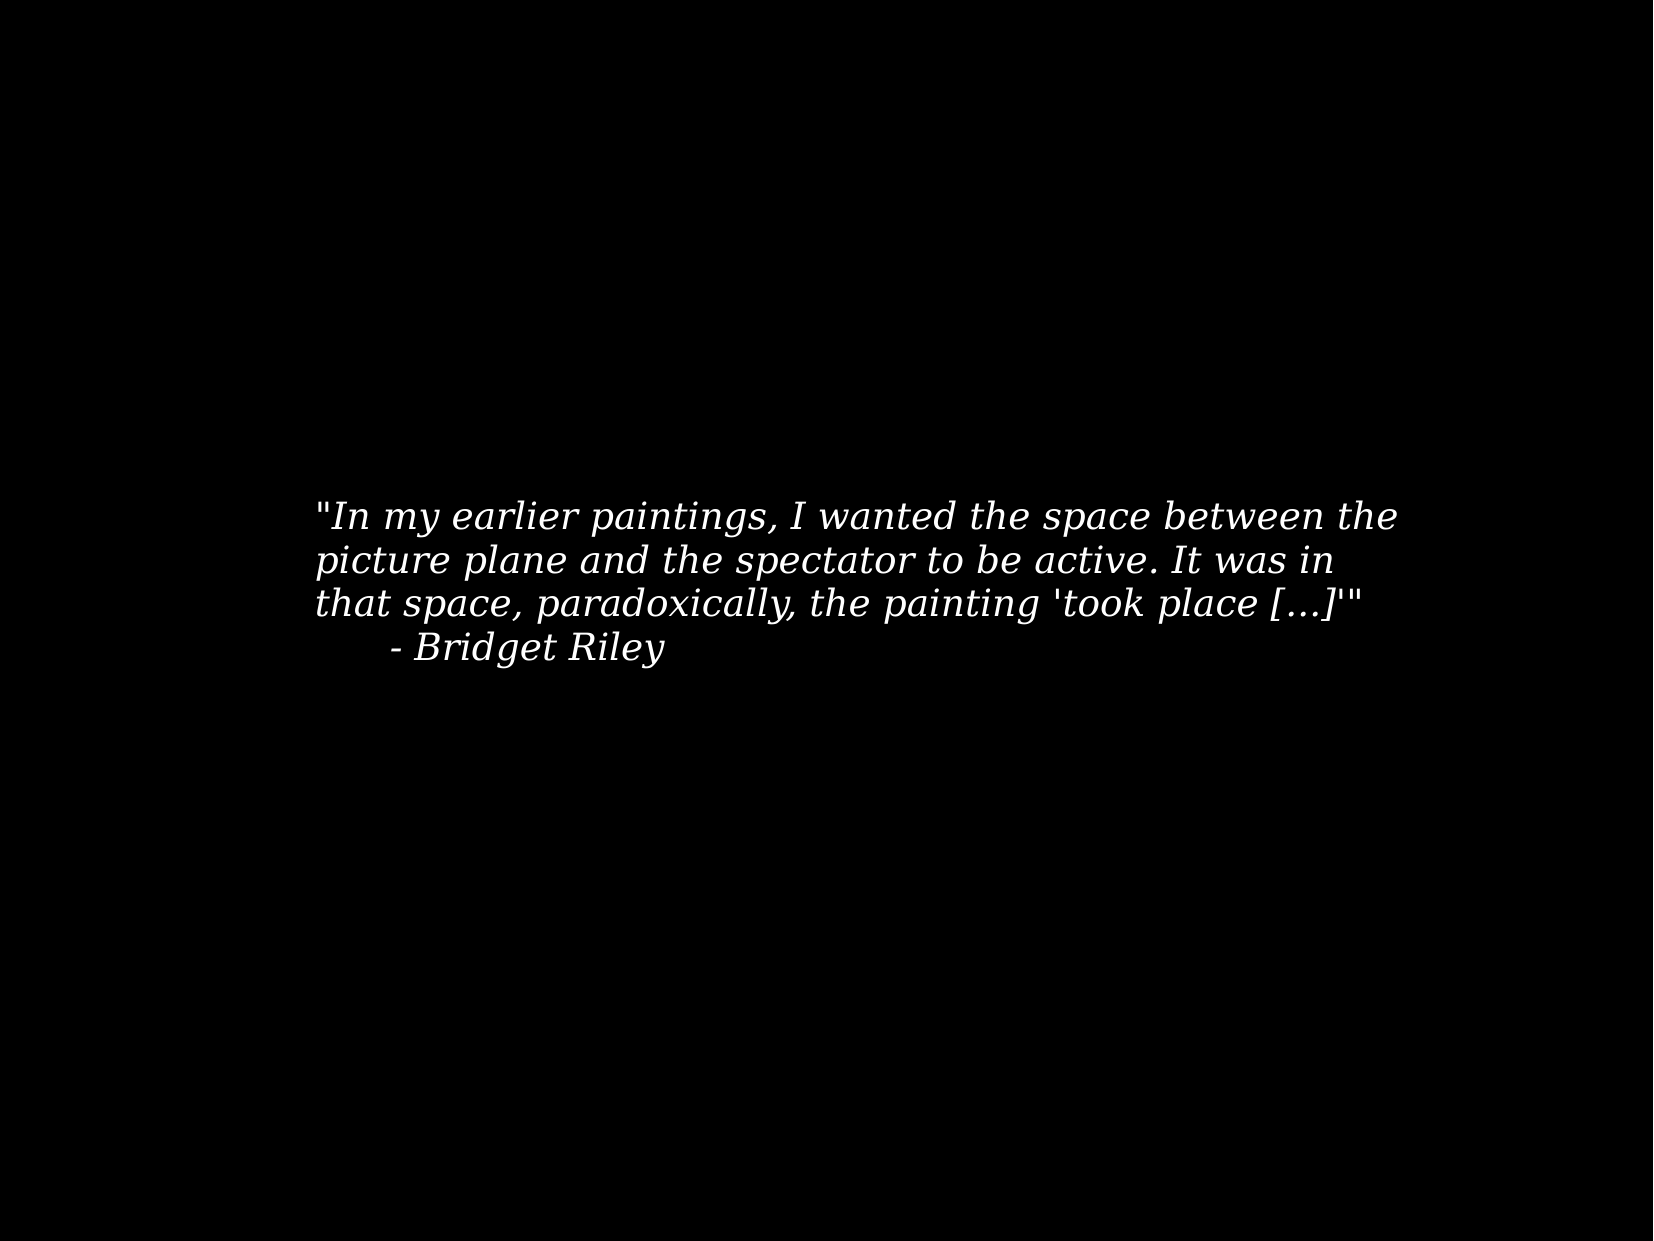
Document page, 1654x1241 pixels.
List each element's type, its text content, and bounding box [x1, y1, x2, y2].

text_box "In my earlier paintings, I wanted the space between the picture plane and the spectator to be active. It was in that space, paradoxically, the painting 'took place [...]'" - Bridget Riley [300, 487, 1426, 699]
